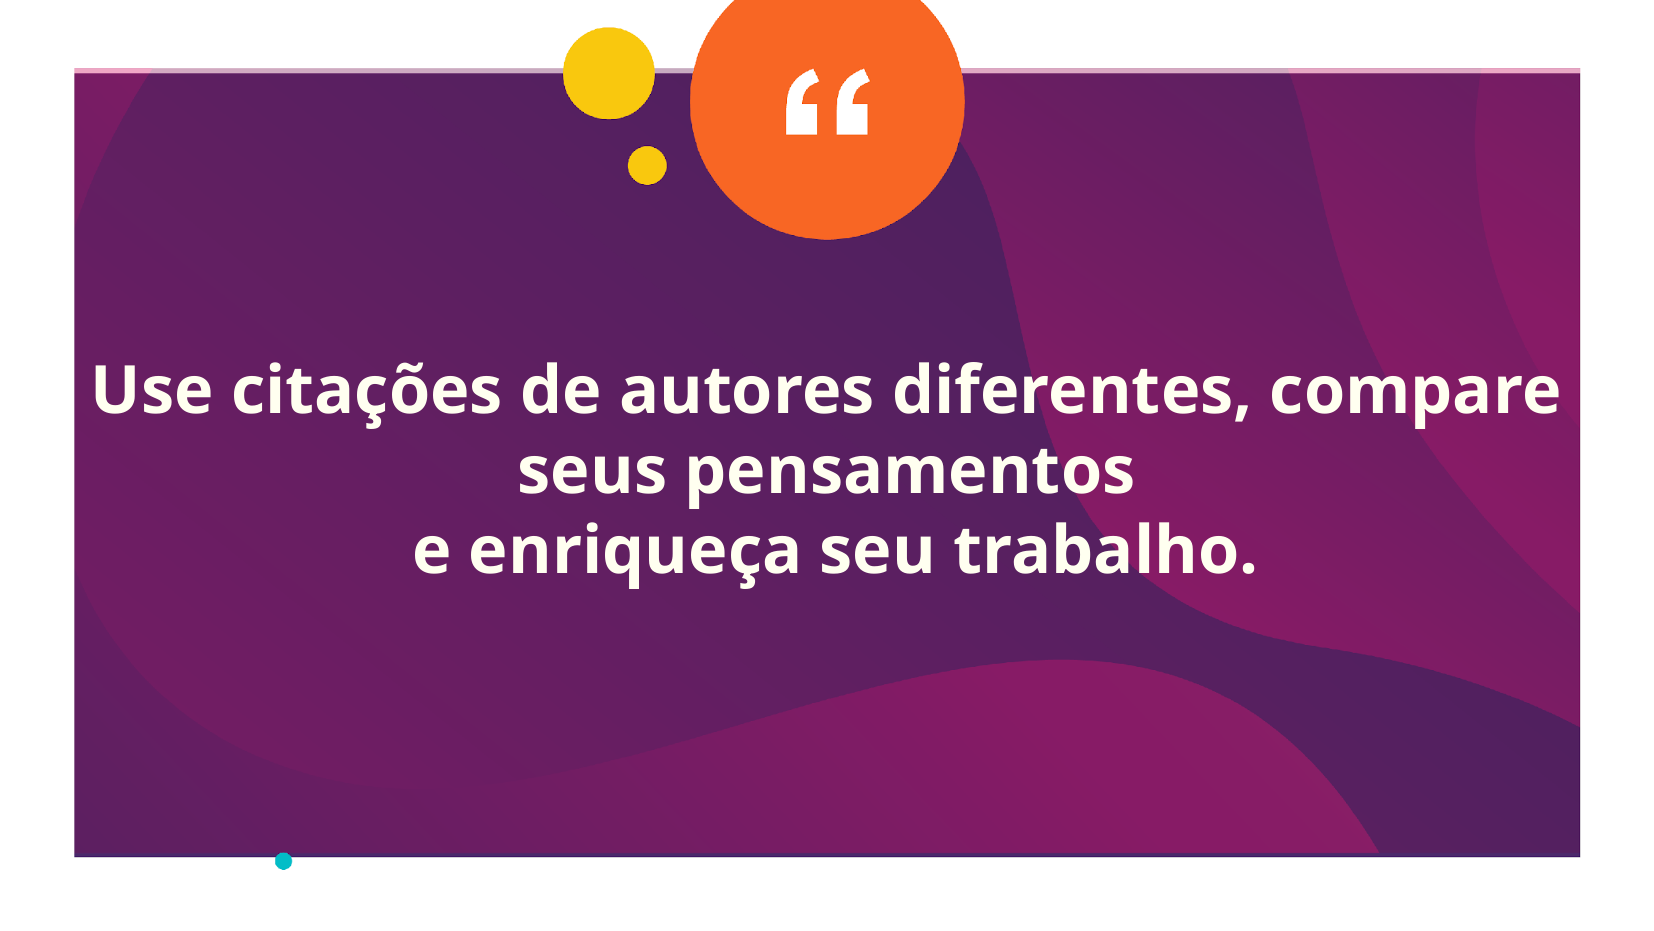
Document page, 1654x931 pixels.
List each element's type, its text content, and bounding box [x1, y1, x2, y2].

text_box Use citações de autores diferentes, compare seus pensamentos e enriqueça seu trabalho. [82, 82, 1571, 851]
picture [0, 0, 1654, 931]
